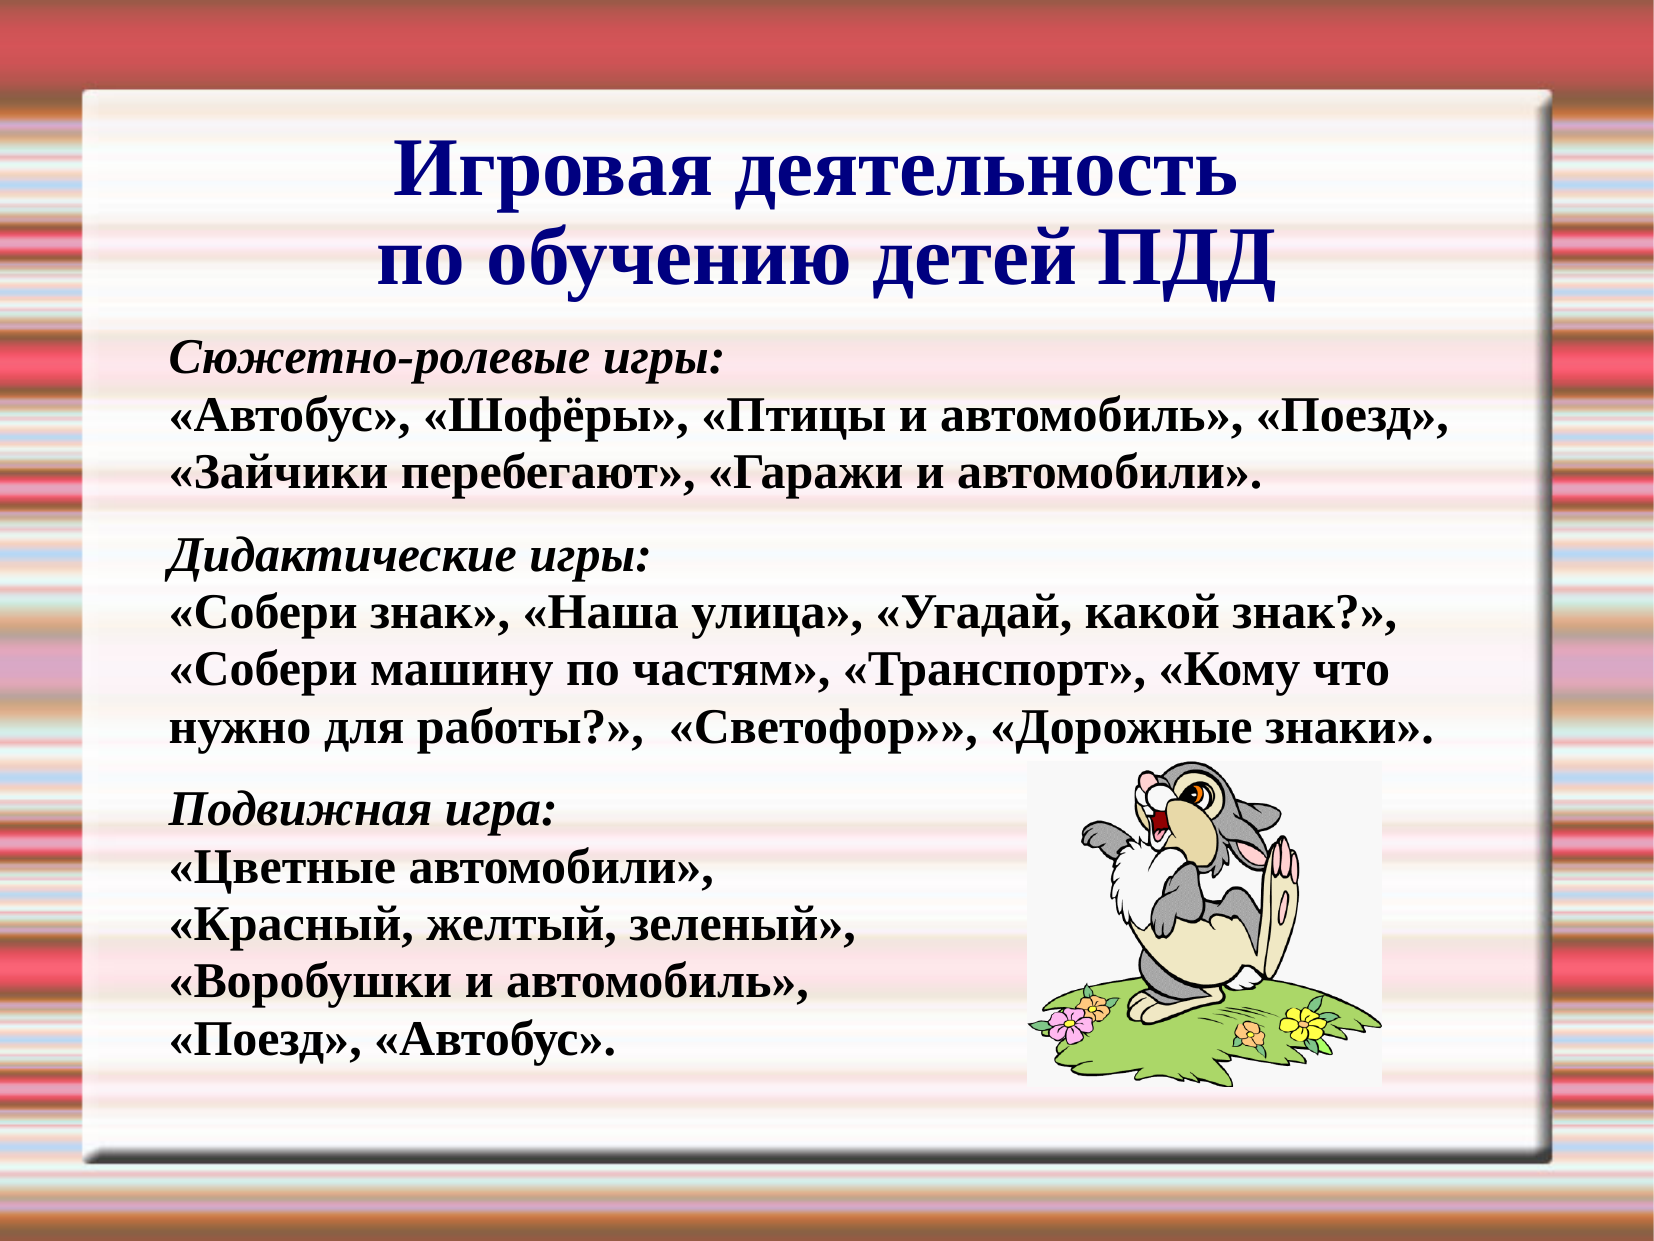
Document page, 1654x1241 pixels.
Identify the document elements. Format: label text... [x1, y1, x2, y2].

picture [1027, 1072, 1382, 1087]
text_box Игровая деятельность по обучению детей ПДД Сюжетно-ролевые игры: «Автобус», «Шофёры», «Птицы и автомобиль», «Поезд», «Зайчики перебегают», «Гаражи и автомобили». Дидактические игры: «Собери знак», «Наша улица», «Угадай, какой знак?», «Собери машину по частям», «Транспорт», «Кому что нужно для работы?», «Светофор»», «Дорожные знаки». Подвижная игра: «Цветные автомобили», «Красный, желтый, зеленый», «Воробушки и автомобиль», «Поезд», «Автобус». [153, 124, 1500, 1072]
